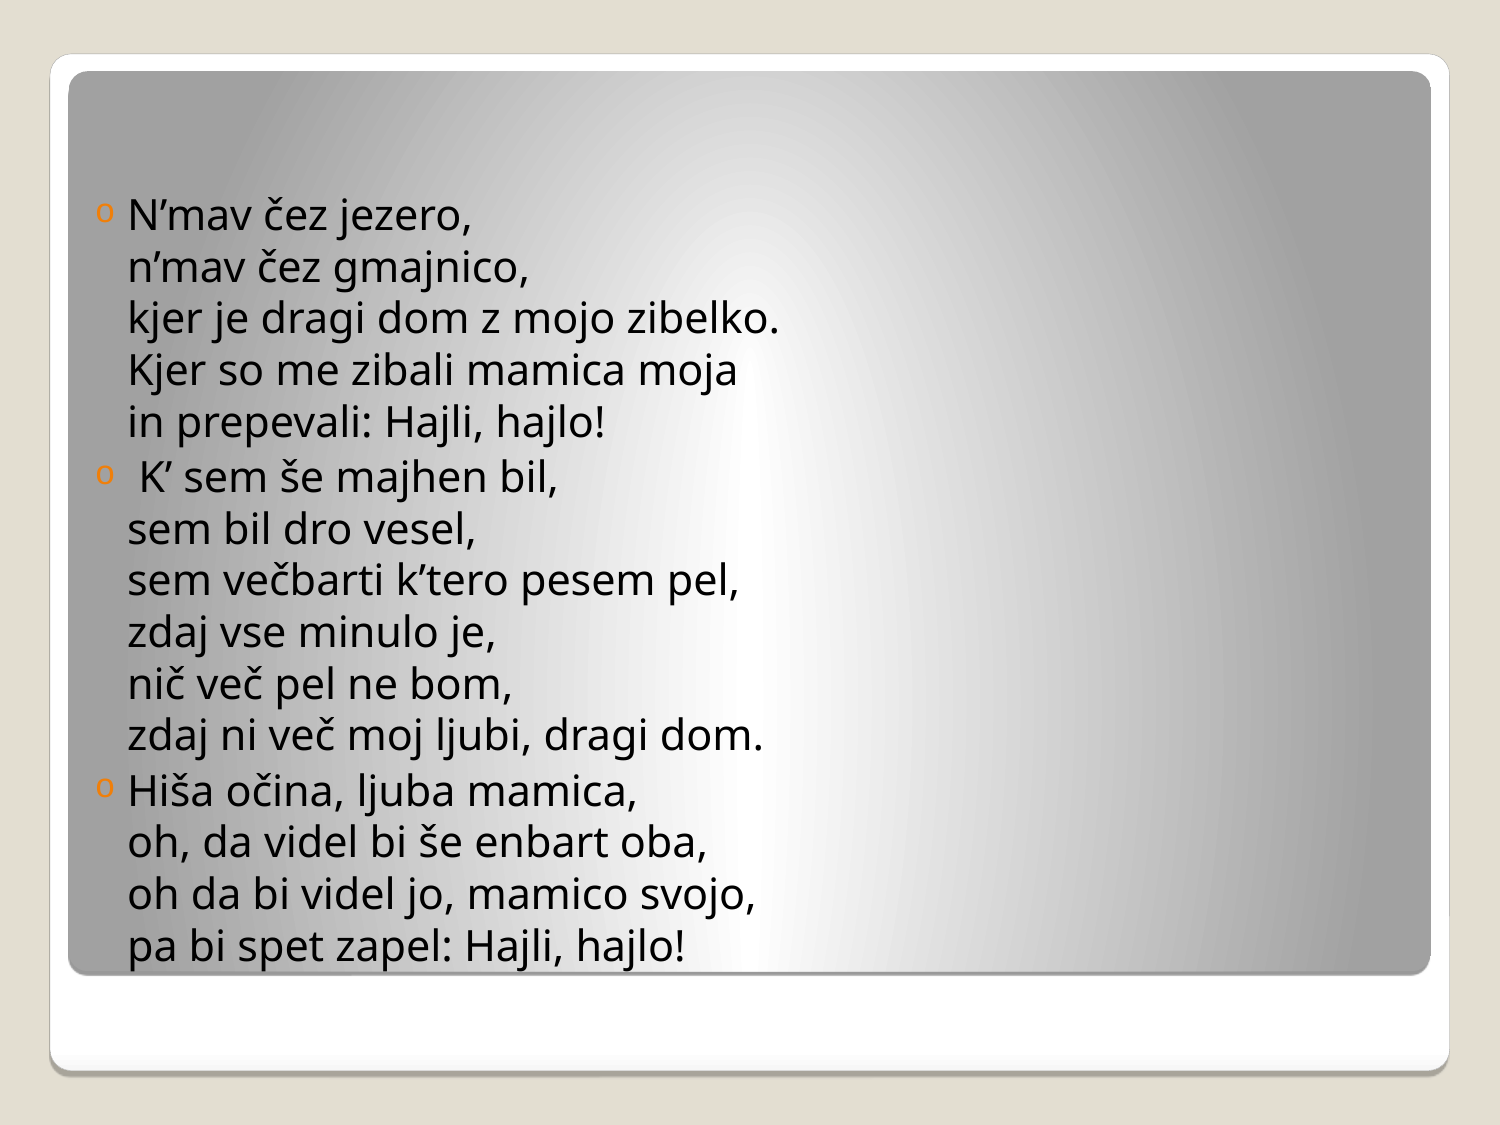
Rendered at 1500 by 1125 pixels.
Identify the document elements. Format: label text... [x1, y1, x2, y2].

list N’mav čez jezero, n’mav čez gmajnico, kjer je dragi dom z mojo zibelko. Kjer so me zibali mamica moja in prepevali: Hajli, hajlo! K’ sem še majhen bil, sem bil dro vesel, sem večbarti k’tero pesem pel, zdaj vse minulo je, nič več pel ne bom, zdaj ni več moj ljubi, dragi dom. Hiša očina, ljuba mamica, oh, da videl bi še enbart oba, oh da bi videl jo, mamico svojo, pa bi spet zapel: Hajli, hajlo! [64, 172, 1415, 981]
